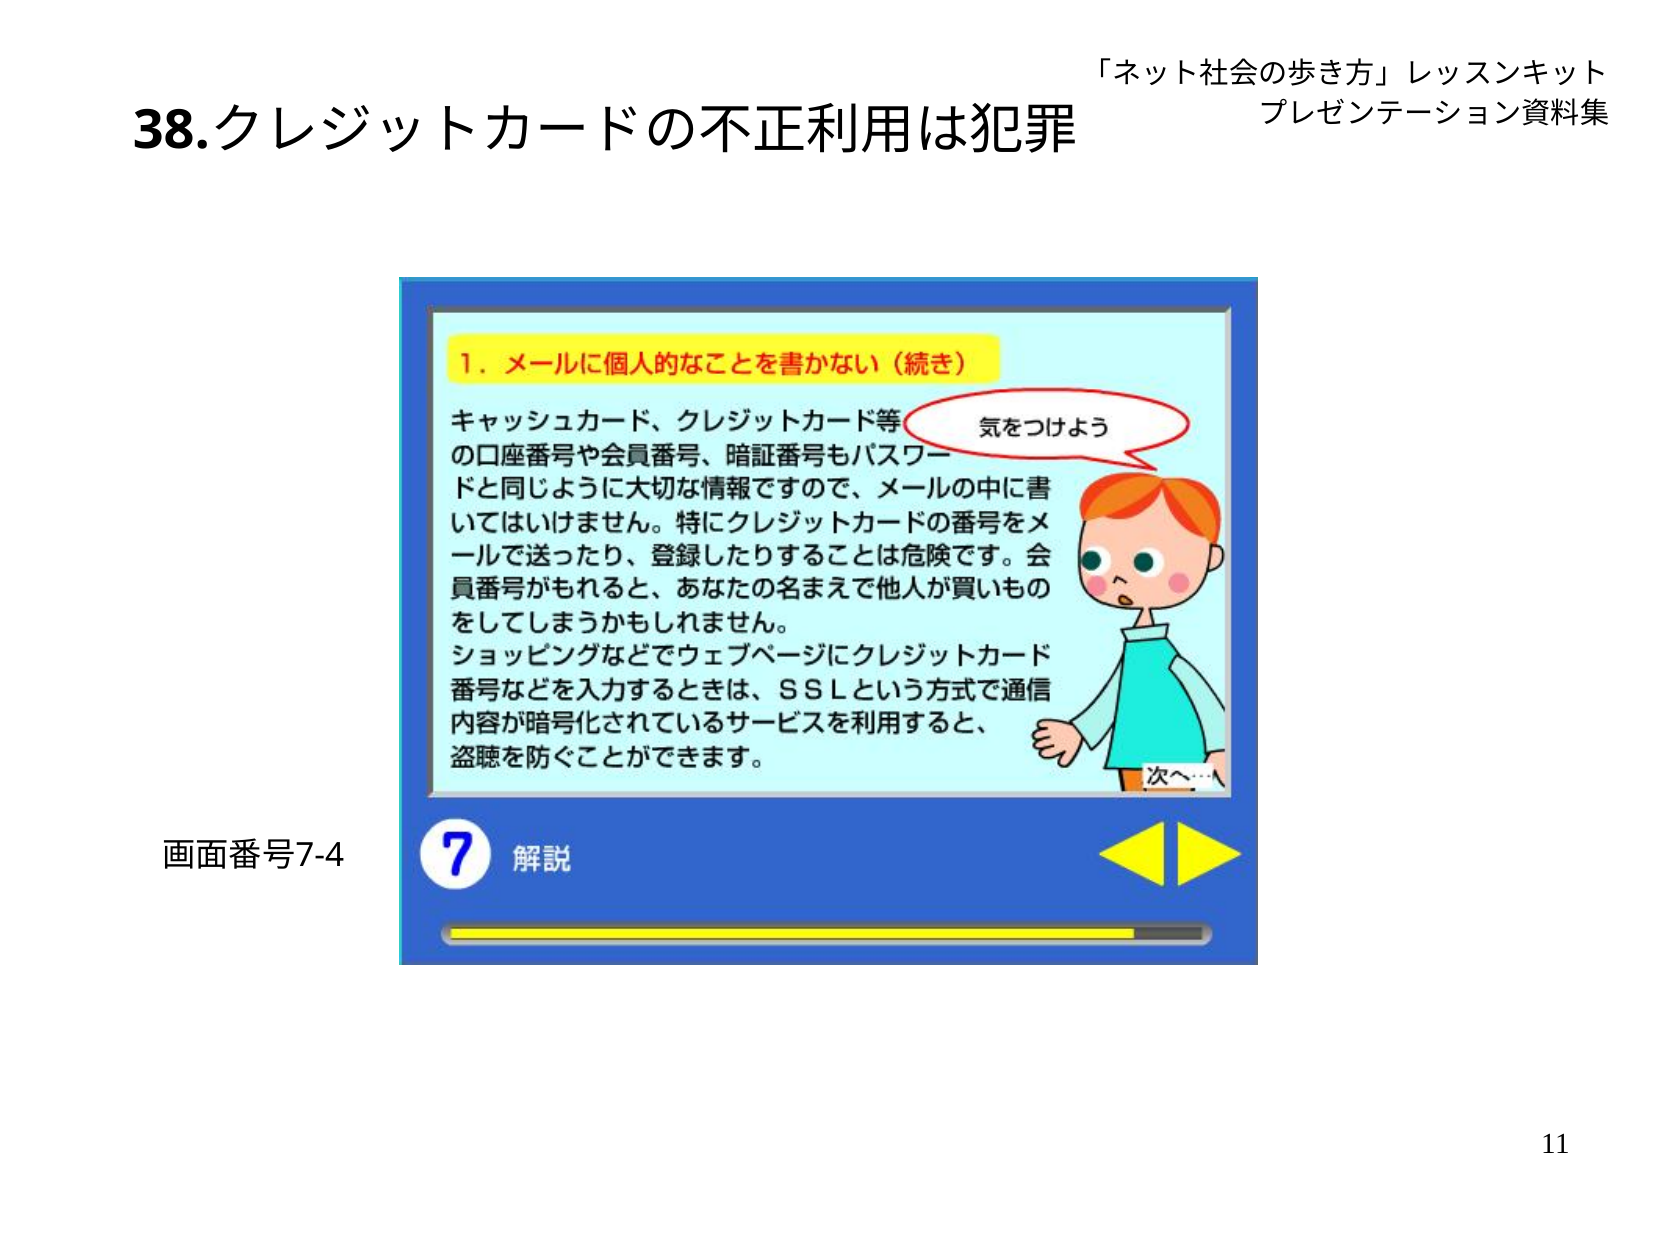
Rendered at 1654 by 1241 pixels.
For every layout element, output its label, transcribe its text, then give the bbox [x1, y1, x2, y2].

text_box 「ネット社会の歩き方」レッスンキット プレゼンテーション資料集 [1062, 44, 1625, 139]
picture [399, 277, 1258, 965]
text_box 画面番号7-4 [147, 826, 384, 882]
text_box 38.クレジットカードの不正利用は犯罪 [118, 88, 1241, 169]
